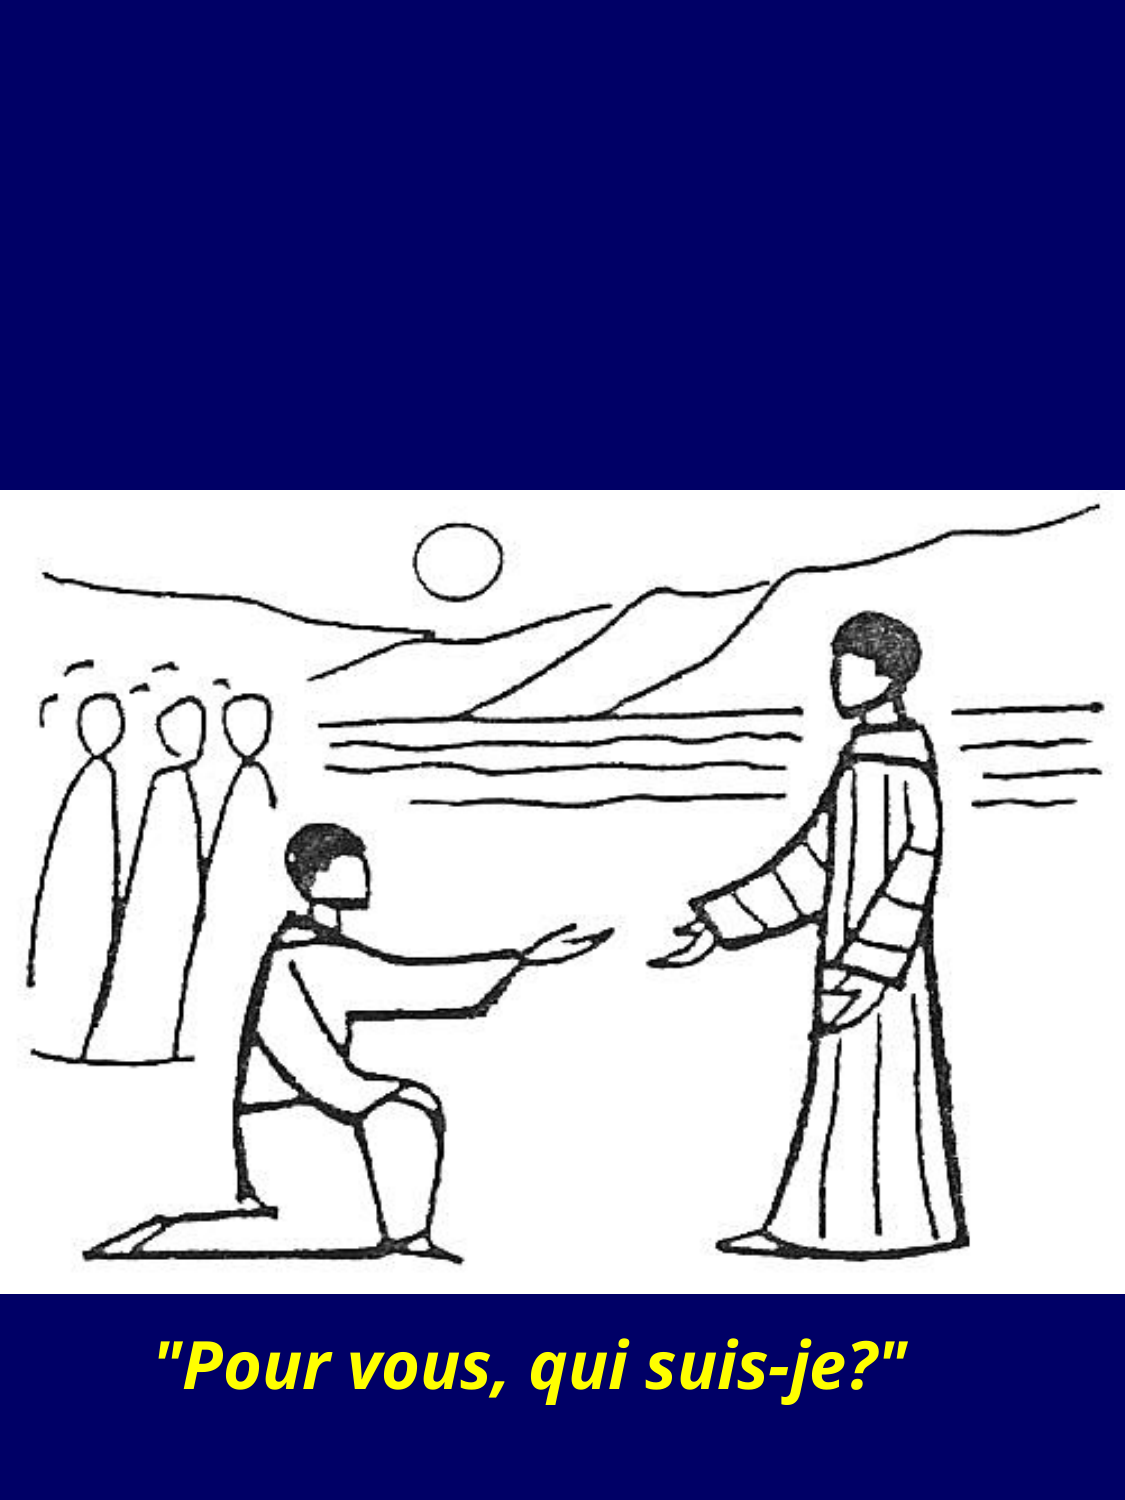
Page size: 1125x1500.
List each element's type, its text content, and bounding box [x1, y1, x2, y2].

text_box "Pour vous, qui suis-je?" [137, 1309, 964, 1405]
picture [0, 490, 1125, 1294]
